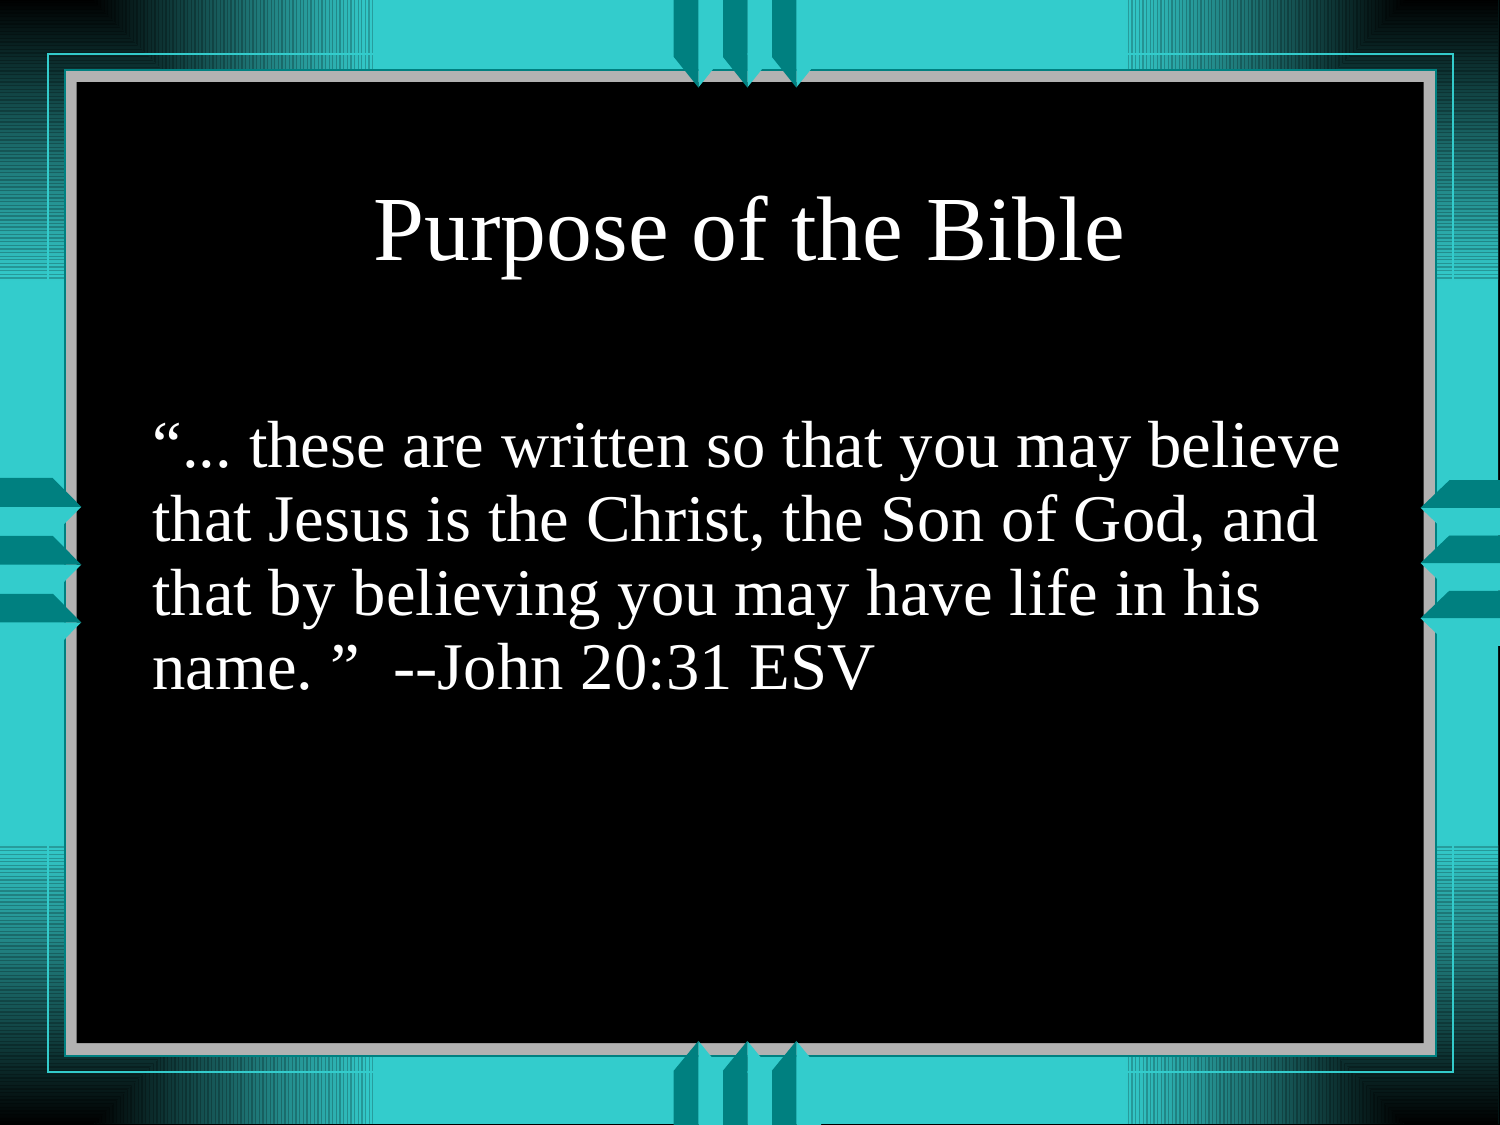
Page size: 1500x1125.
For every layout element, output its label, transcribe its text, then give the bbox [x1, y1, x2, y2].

text_box “... these are written so that you may believe that Jesus is the Christ, the Son of God, and that by believing you may have life in his name. ” --John 20:31 ESV [137, 399, 1363, 828]
title Purpose of the Bible [112, 99, 1388, 288]
